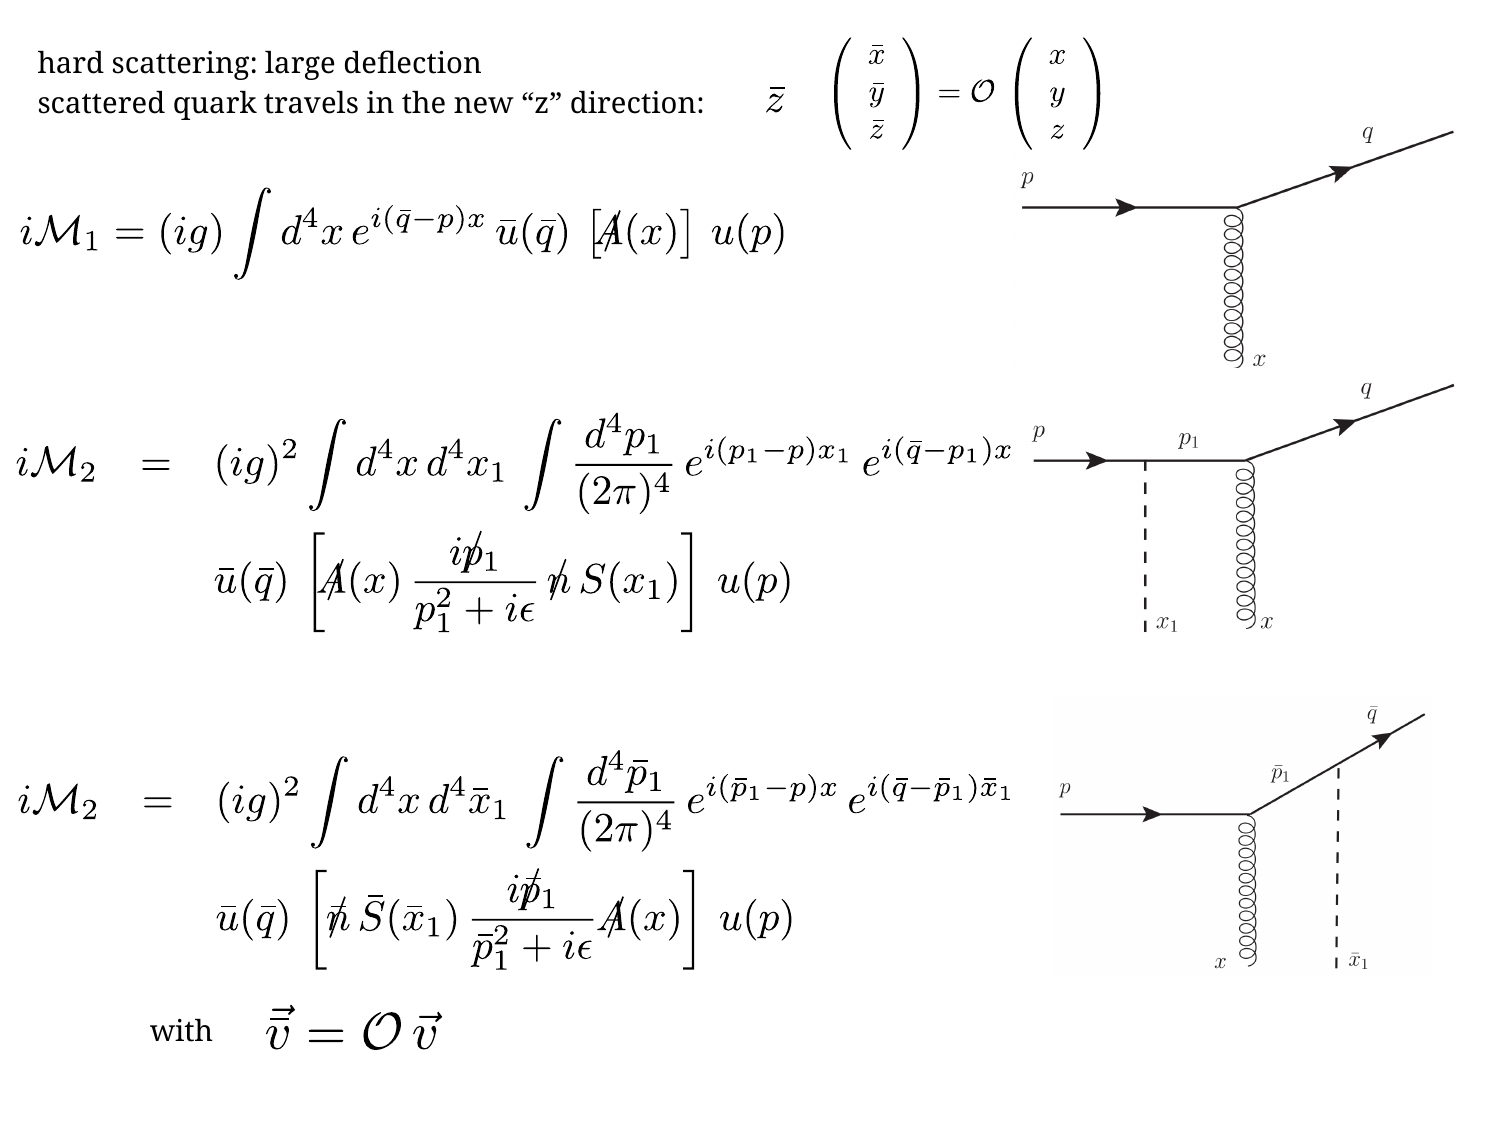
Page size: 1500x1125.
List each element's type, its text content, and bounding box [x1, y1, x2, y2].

text_box with [150, 1012, 257, 1048]
text_box [15, 412, 1013, 633]
picture [1011, 112, 1463, 638]
text_box [19, 187, 788, 280]
text_box [262, 1004, 444, 1050]
picture [1050, 696, 1433, 976]
text_box [938, 37, 1110, 150]
text_box [17, 750, 1013, 970]
text_box hard scattering: large deflection scattered quark travels in the new “z” direction: [37, 14, 938, 150]
text_box [764, 87, 788, 113]
